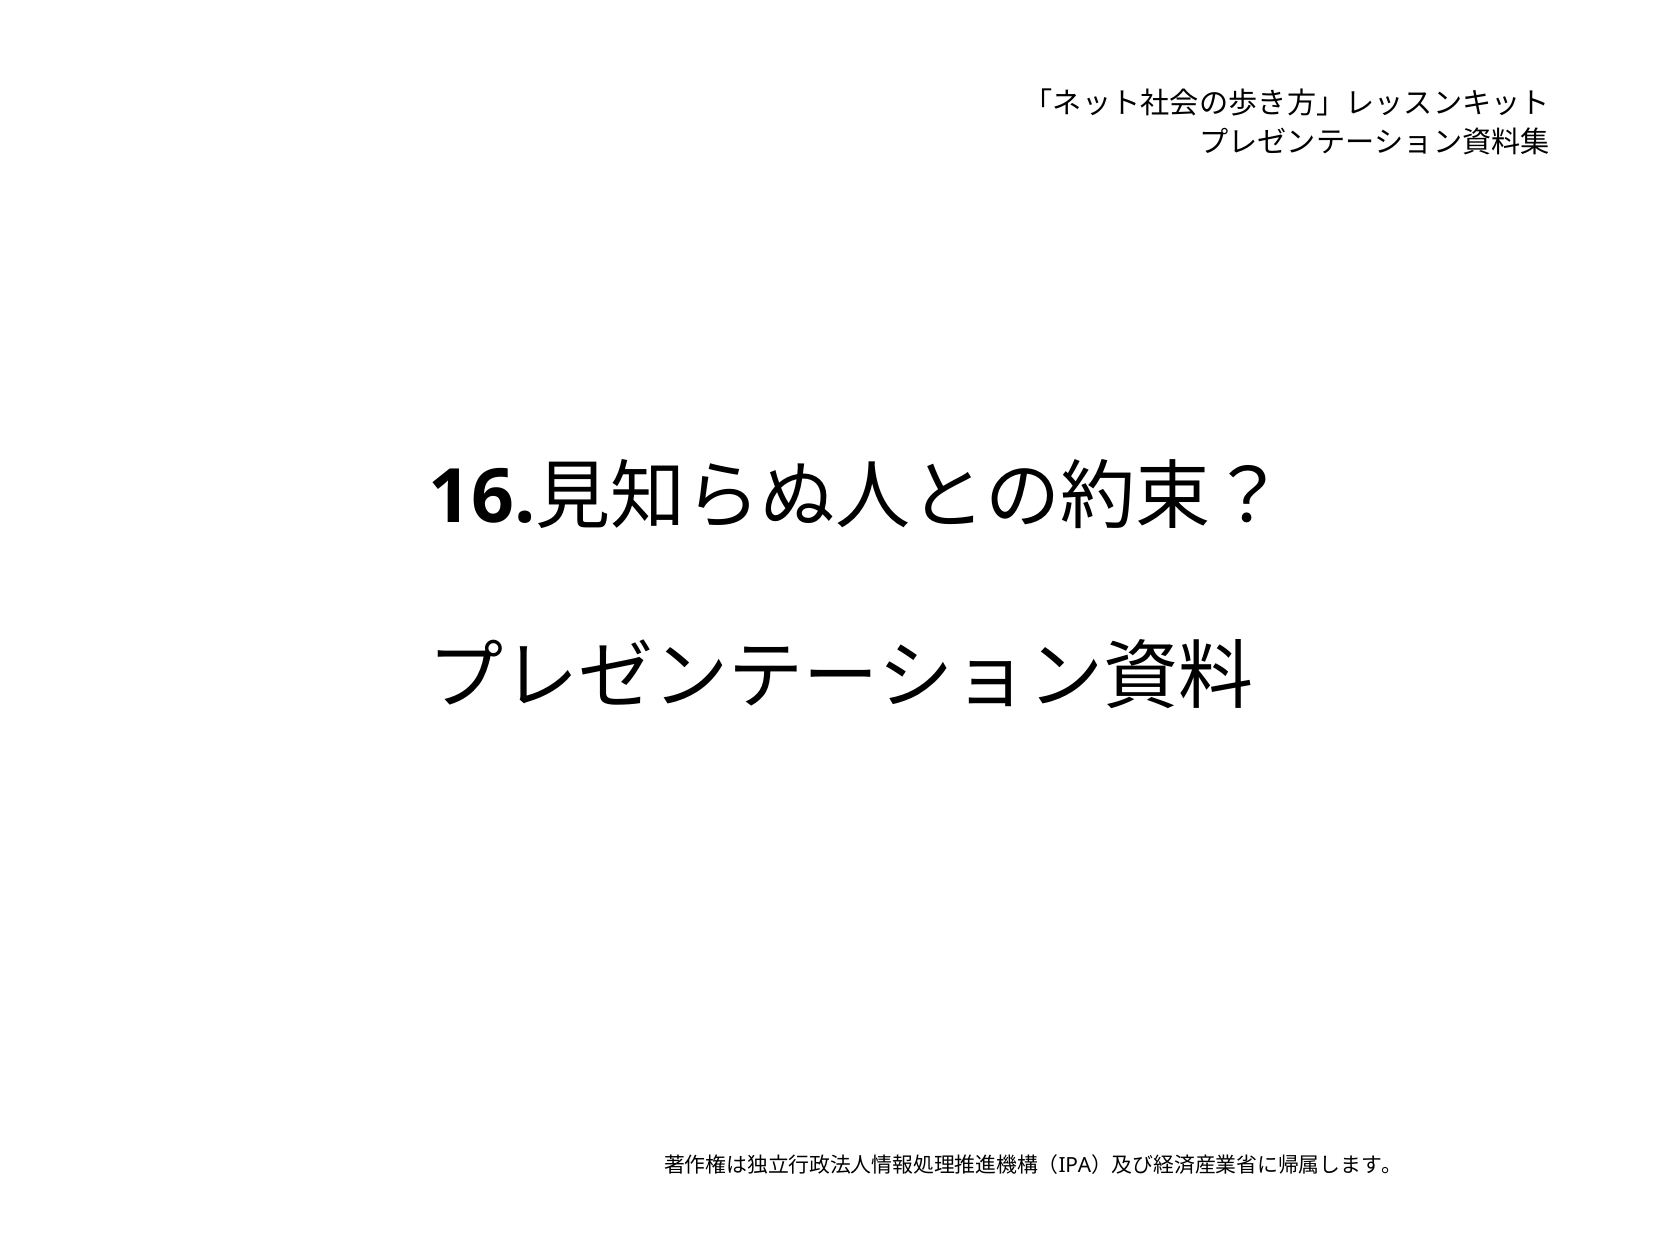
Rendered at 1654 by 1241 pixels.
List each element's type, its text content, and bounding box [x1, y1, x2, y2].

text_box 「ネット社会の歩き方」レッスンキット プレゼンテーション資料集 [1003, 74, 1566, 169]
text_box 著作権は独立行政法人情報処理推進機構（IPA）及び経済産業省に帰属します。 [649, 1145, 1536, 1186]
text_box 16.見知らぬ人との約束？ プレゼンテーション資料 [413, 442, 1329, 729]
